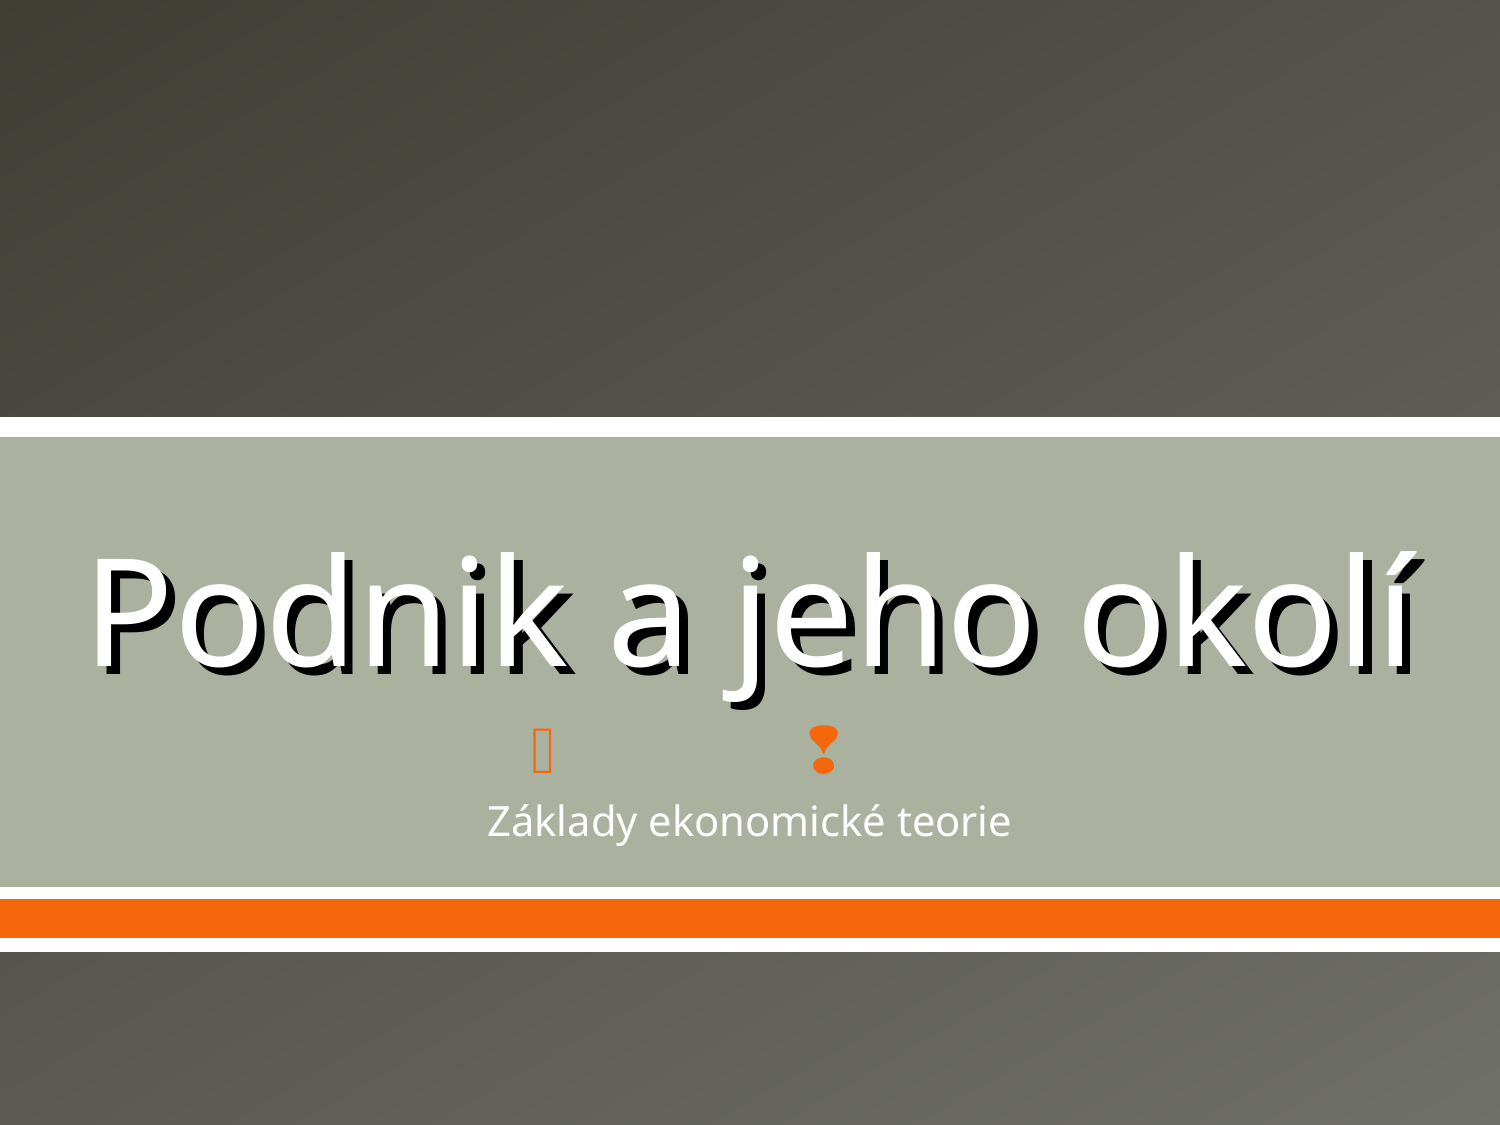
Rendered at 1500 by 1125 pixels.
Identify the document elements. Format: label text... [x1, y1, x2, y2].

title Podnik a jeho okolí [37, 462, 1463, 704]
subtitle Základy ekonomické teorie [93, 787, 1407, 876]
